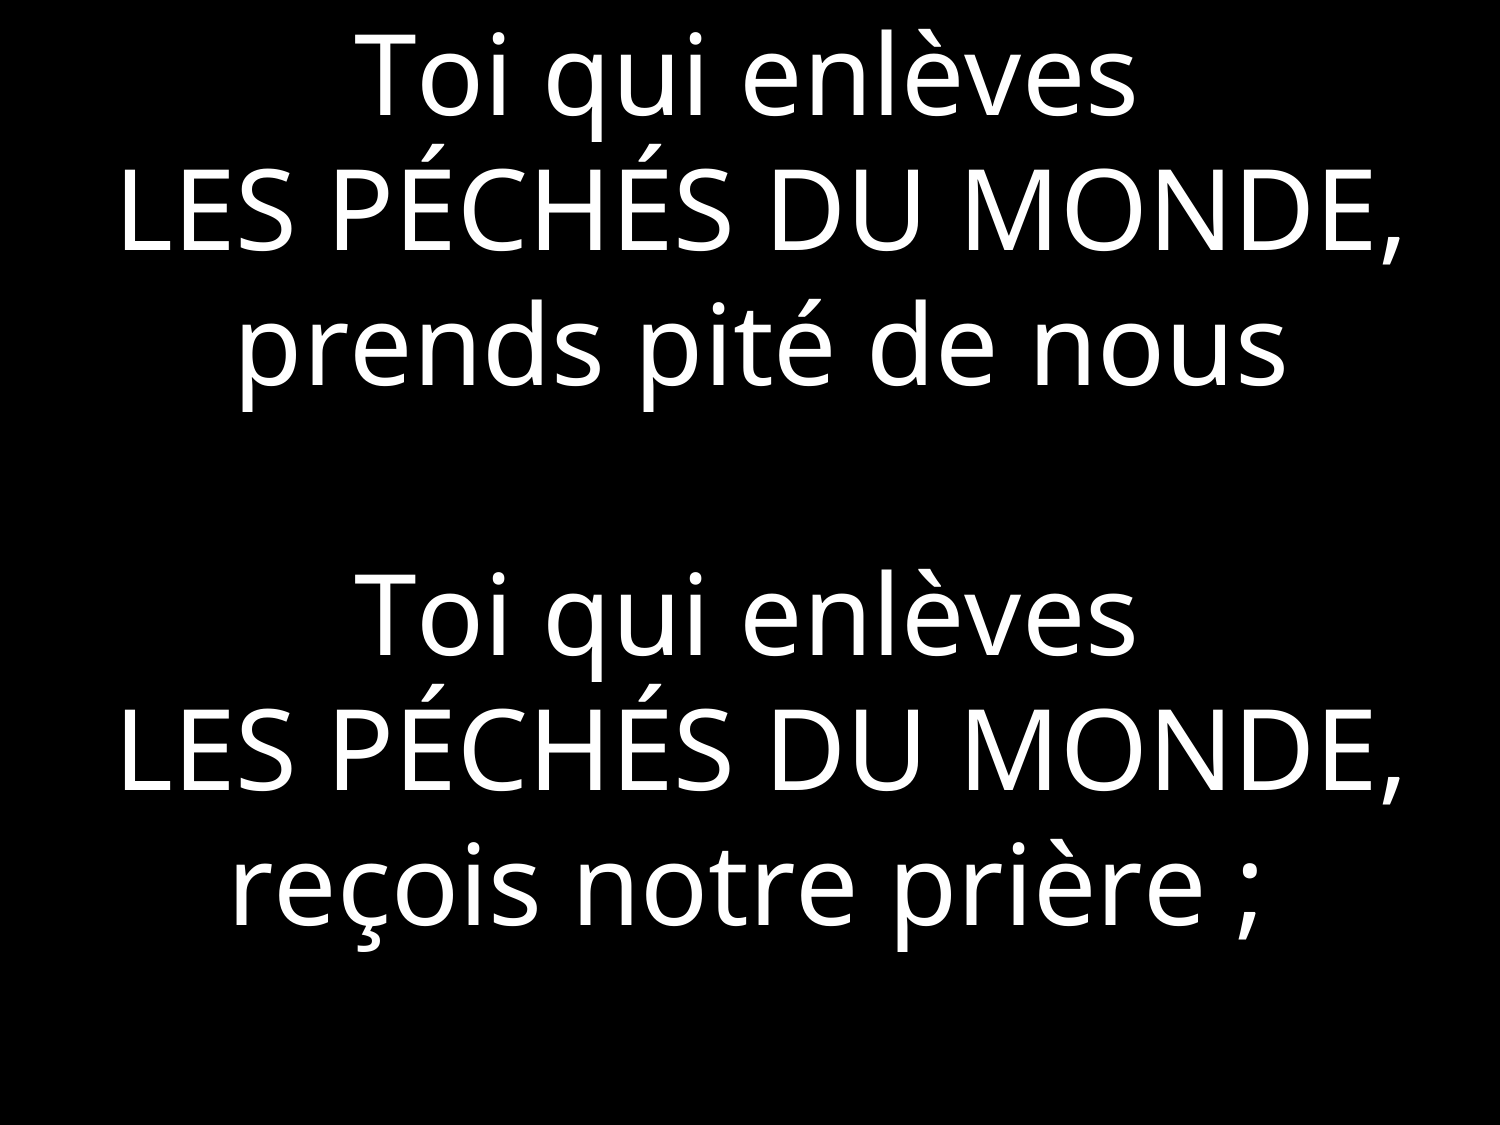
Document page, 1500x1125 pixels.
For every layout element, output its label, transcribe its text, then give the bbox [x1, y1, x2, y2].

title Toi qui enlèves LES PÉCHÉS DU MONDE, prends pité de nous Toi qui enlèves LES PÉCHÉS DU MONDE, reçois notre prière ; [47, 0, 1477, 520]
